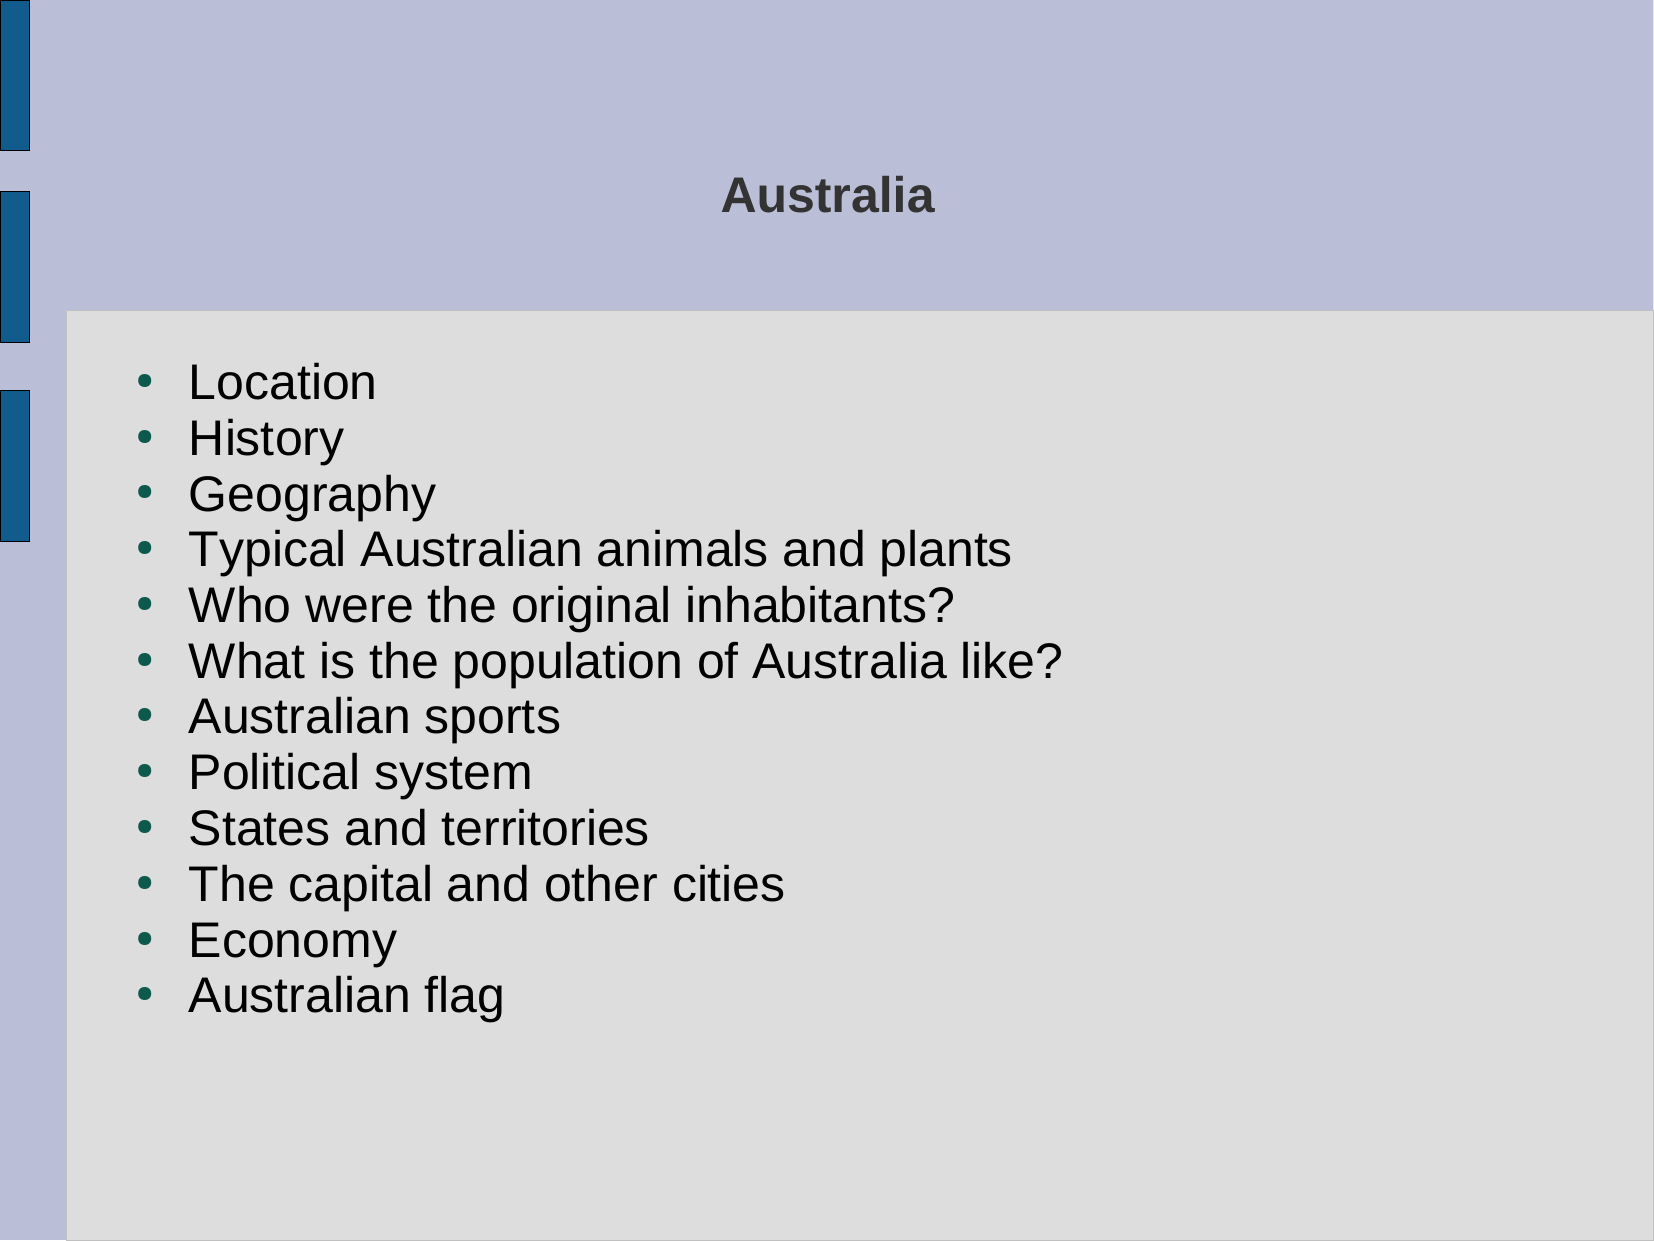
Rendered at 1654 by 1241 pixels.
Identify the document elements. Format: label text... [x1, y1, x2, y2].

title Australia [121, 91, 1534, 299]
list Location History Geography Typical Australian animals and plants Who were the original inhabitants? What is the population of Australia like? Australian sports Political system States and territories The capital and other cities Economy Australian flag [118, 354, 1531, 1136]
